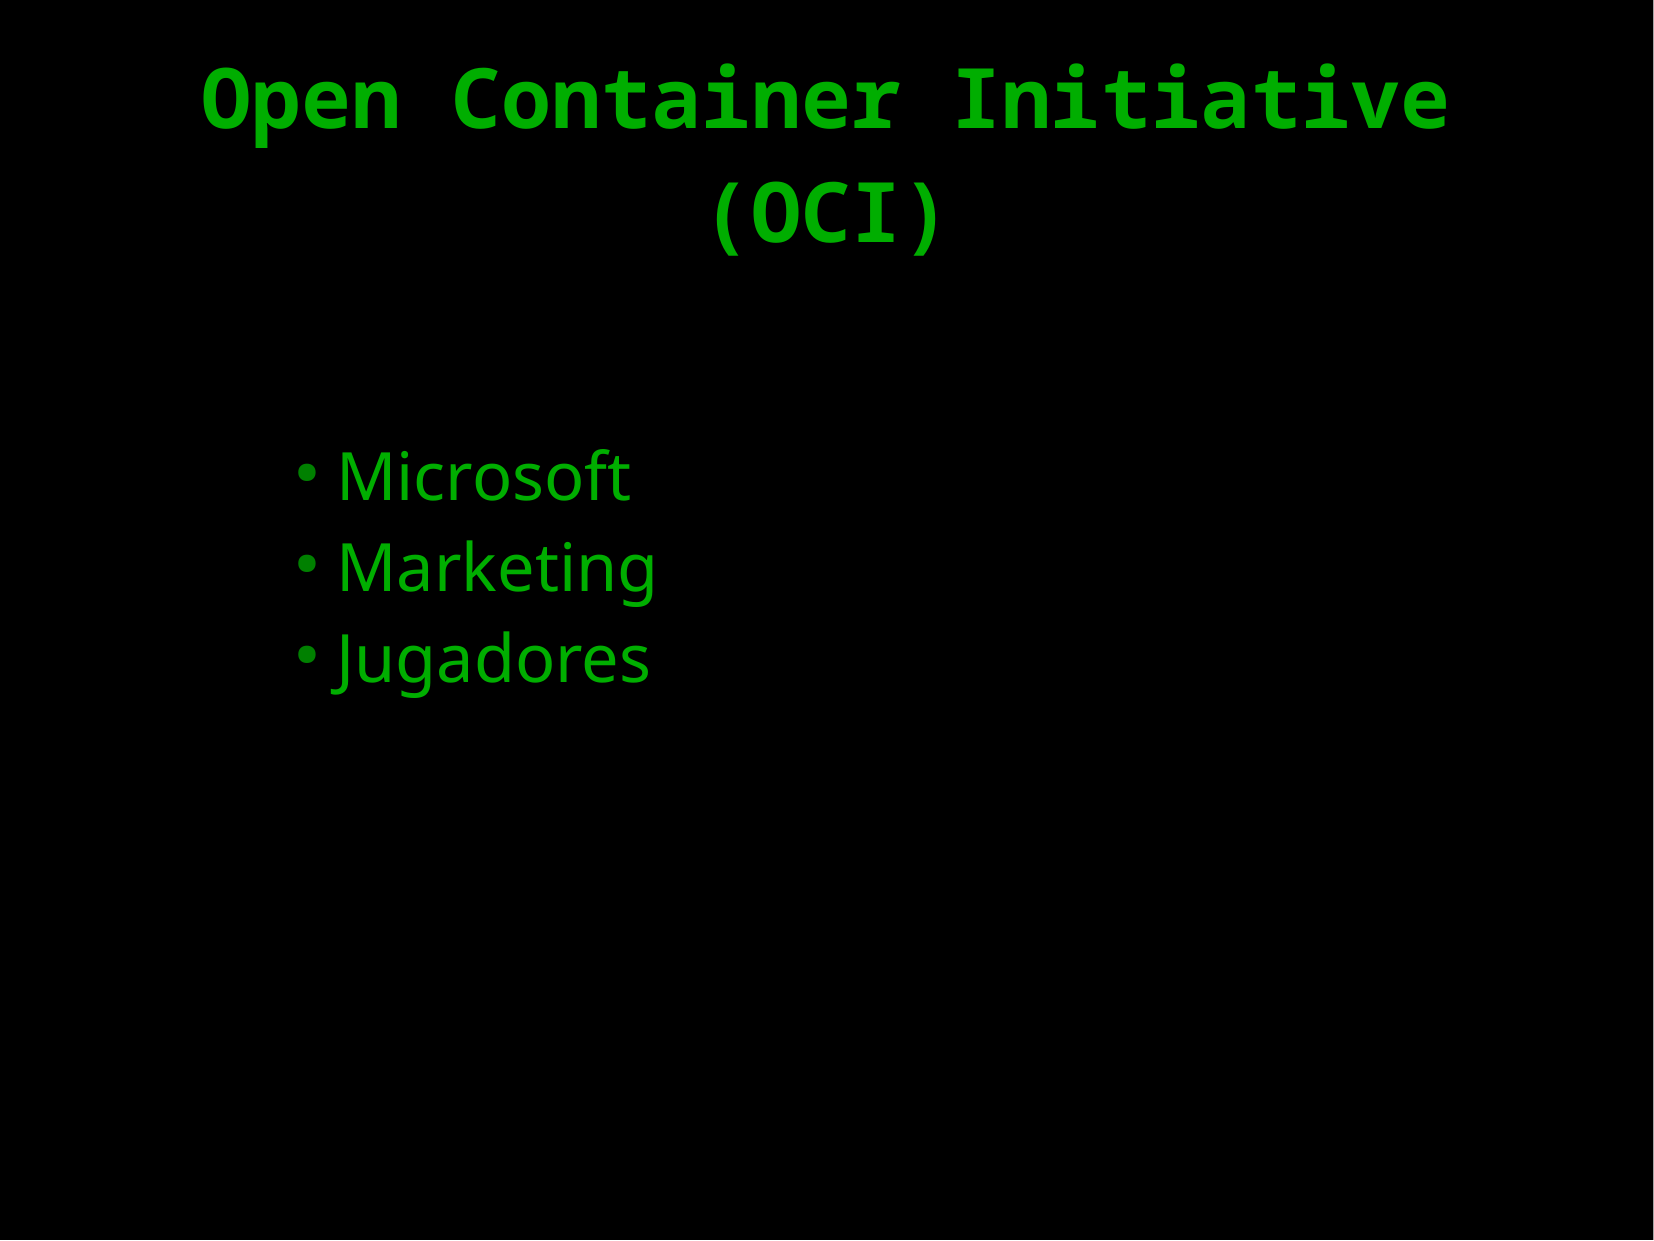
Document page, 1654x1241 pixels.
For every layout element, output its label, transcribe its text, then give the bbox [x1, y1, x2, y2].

text_box Microsoft Marketing Jugadores [295, 295, 1489, 927]
title Open Container Initiative (OCI) [82, 49, 1571, 257]
